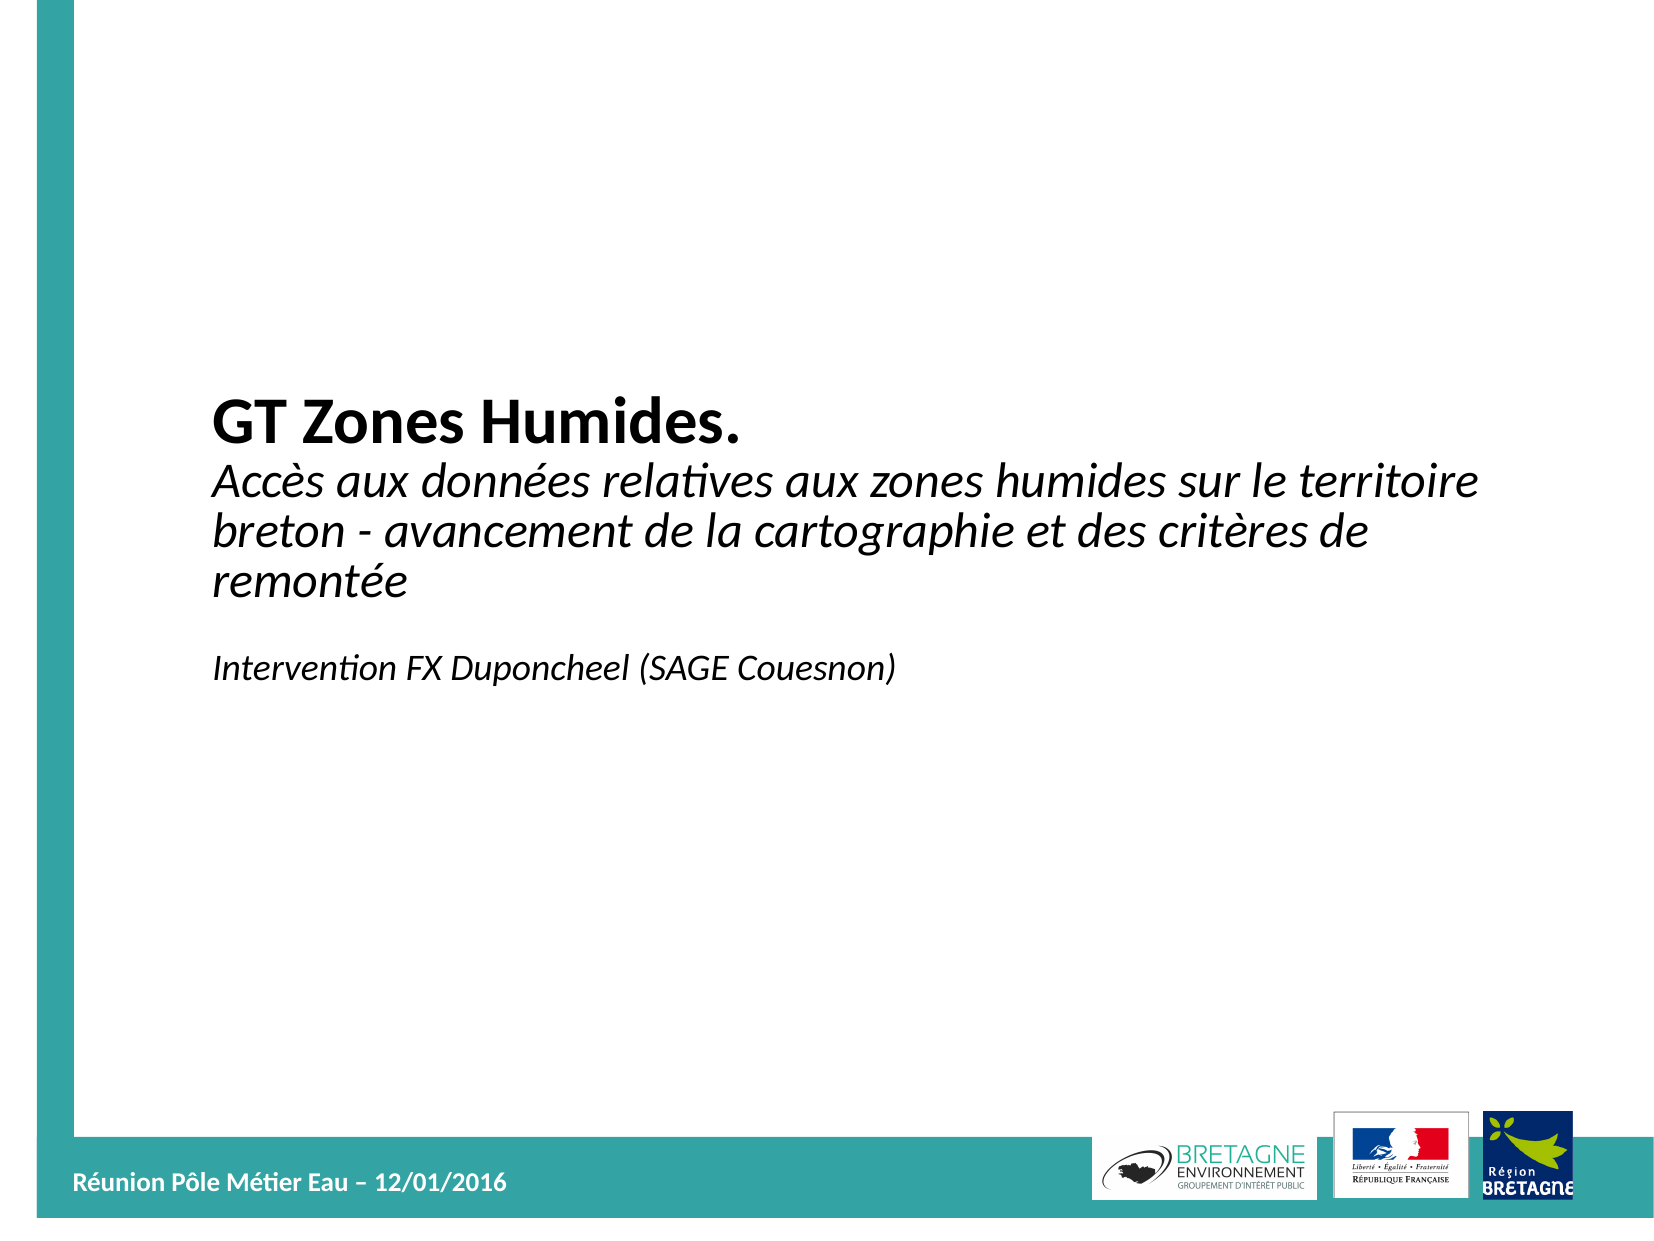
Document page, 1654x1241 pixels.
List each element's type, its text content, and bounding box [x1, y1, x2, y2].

title GT Zones Humides. Accès aux données relatives aux zones humides sur le territoire breton - avancement de la cartographie et des critères de remontée Intervention FX Duponcheel (SAGE Couesnon) [212, 353, 1514, 797]
picture [1483, 1111, 1573, 1200]
picture [1092, 1134, 1317, 1200]
picture [1333, 1111, 1470, 1198]
